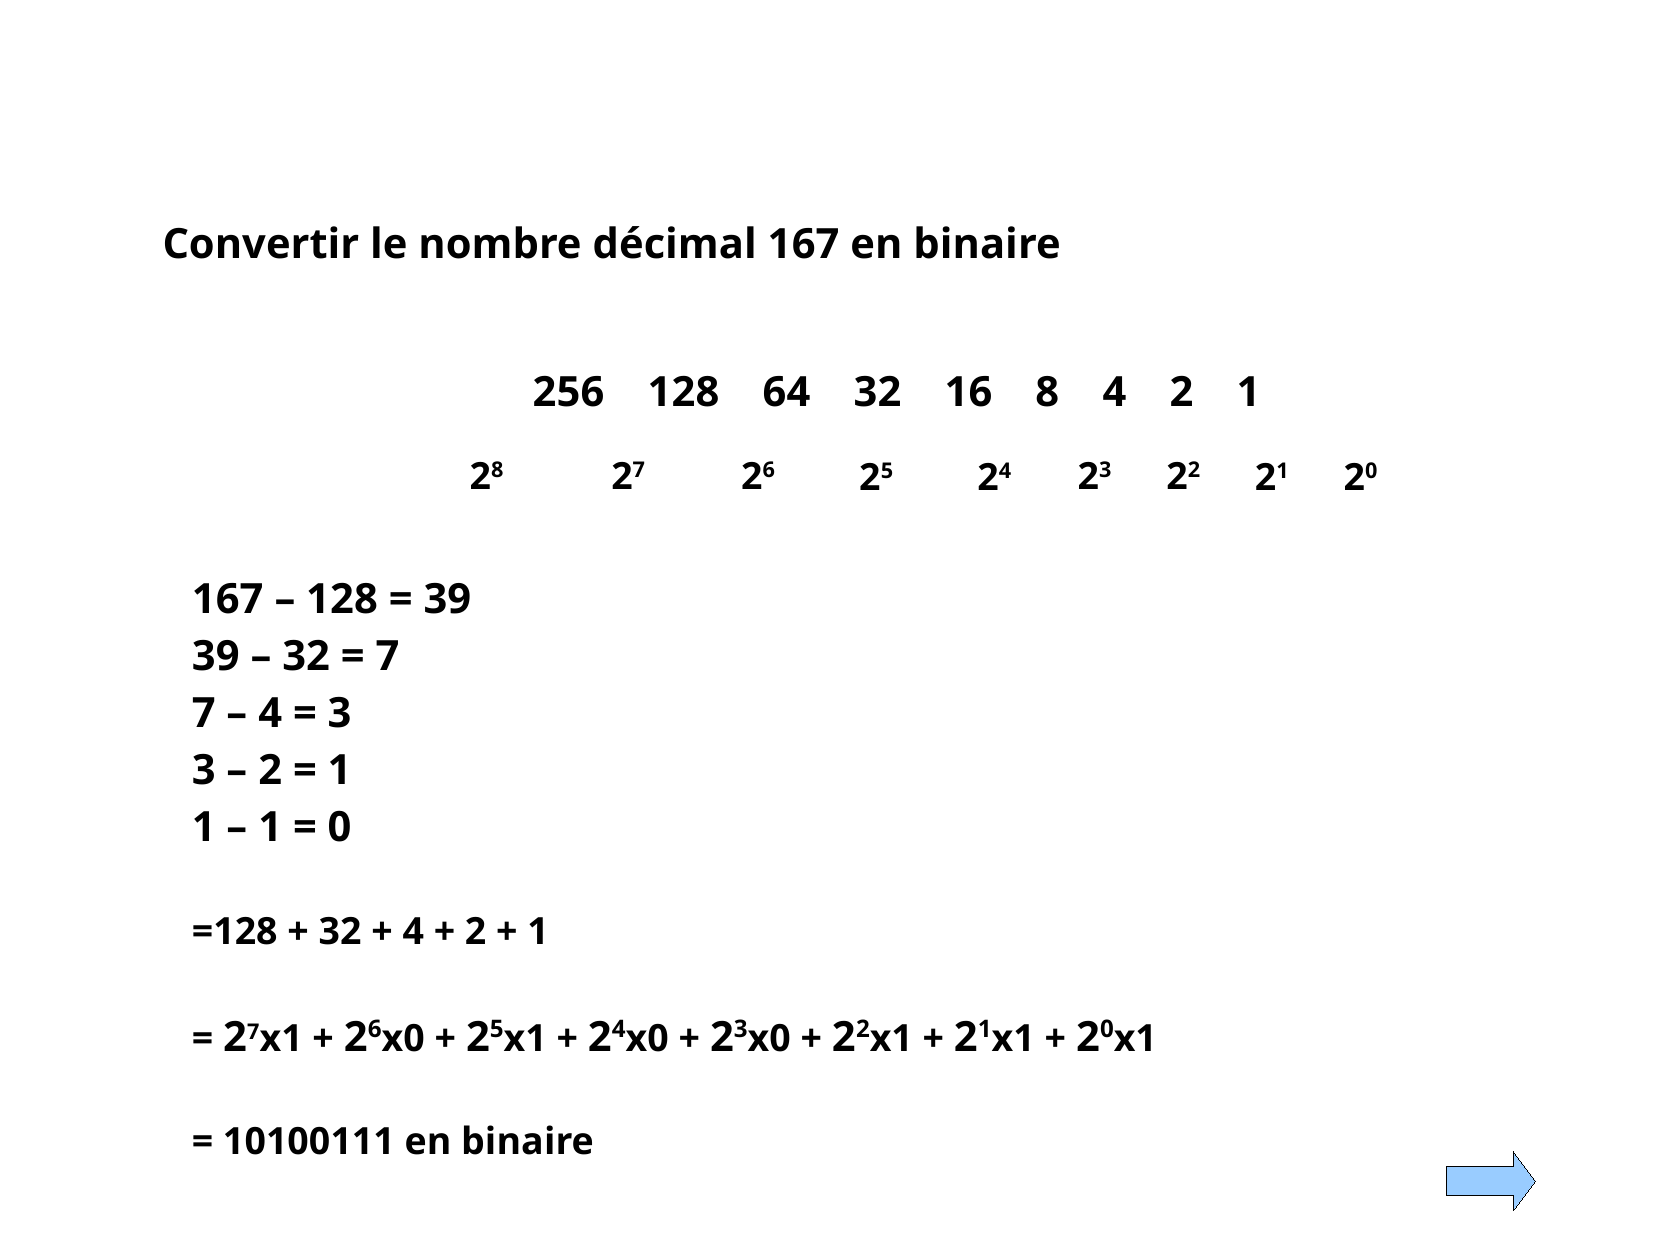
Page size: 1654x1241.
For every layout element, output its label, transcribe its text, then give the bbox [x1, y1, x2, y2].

text_box 256 128 64 32 16 8 4 2 1 [383, 354, 1388, 420]
text_box 167 – 128 = 39 39 – 32 = 7 7 – 4 = 3 3 – 2 = 1 1 – 1 = 0 =128 + 32 + 4 + 2 + 1 = 27x1 + 26x0 + 25x1 + 24x0 + 23x0 + 22x1 + 21x1 + 20x1 = 10100111 en binaire [177, 561, 1536, 1152]
text_box 27 [596, 441, 686, 502]
text_box 26 [726, 441, 815, 502]
text_box [1446, 1152, 1536, 1211]
text_box 20 [1329, 442, 1418, 503]
text_box 28 [454, 441, 544, 502]
text_box 21 [1240, 442, 1329, 503]
text_box 25 [844, 442, 934, 503]
text_box 22 [1152, 441, 1241, 502]
text_box 23 [1062, 441, 1152, 502]
text_box Convertir le nombre décimal 167 en binaire [147, 206, 1595, 323]
text_box 24 [962, 442, 1052, 532]
